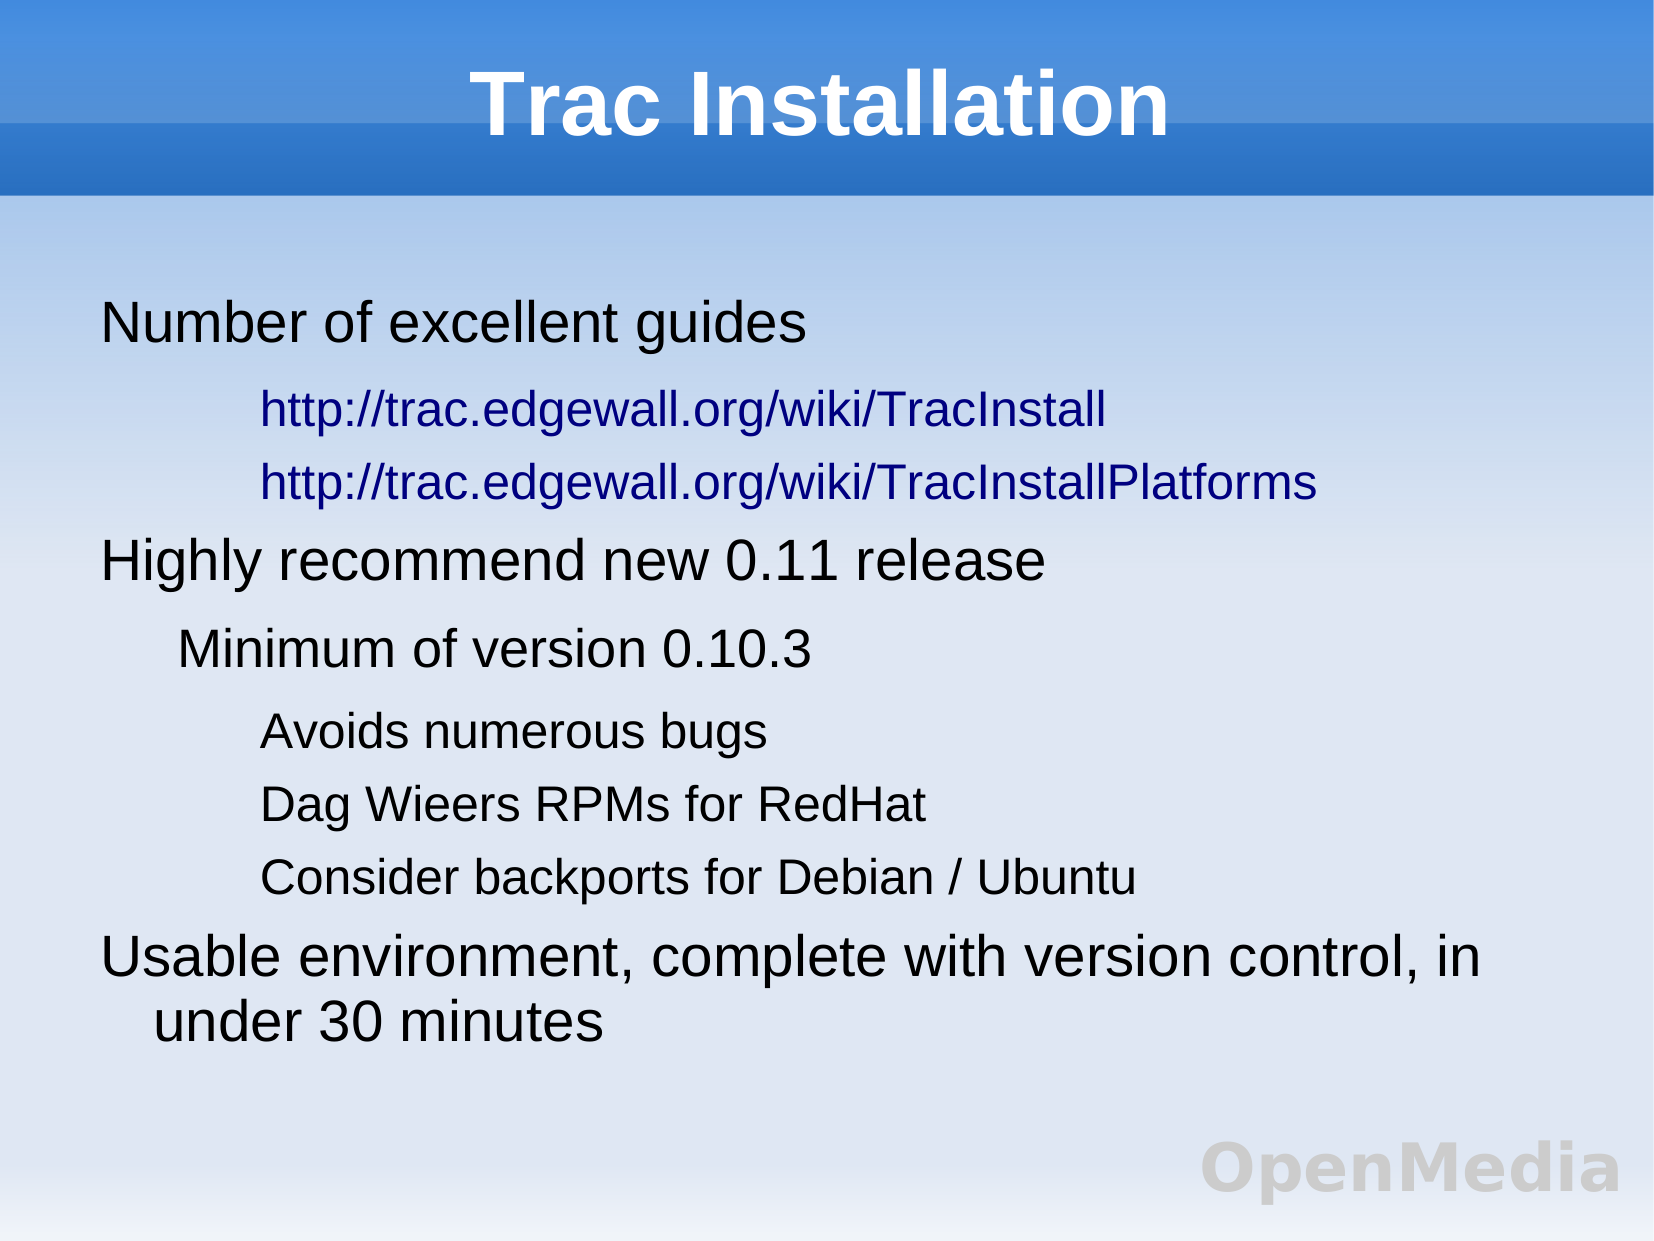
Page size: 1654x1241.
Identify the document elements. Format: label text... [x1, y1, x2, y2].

title Trac Installation [76, 0, 1565, 208]
picture [0, 0, 1654, 1241]
list Number of excellent guides http://trac.edgewall.org/wiki/TracInstall http://trac.edgewall.org/wiki/TracInstallPlatforms Highly recommend new 0.11 release Minimum of version 0.10.3 Avoids numerous bugs Dag Wieers RPMs for RedHat Consider backports for Debian / Ubuntu Usable environment, complete with version control, in under 30 minutes [82, 290, 1571, 1127]
